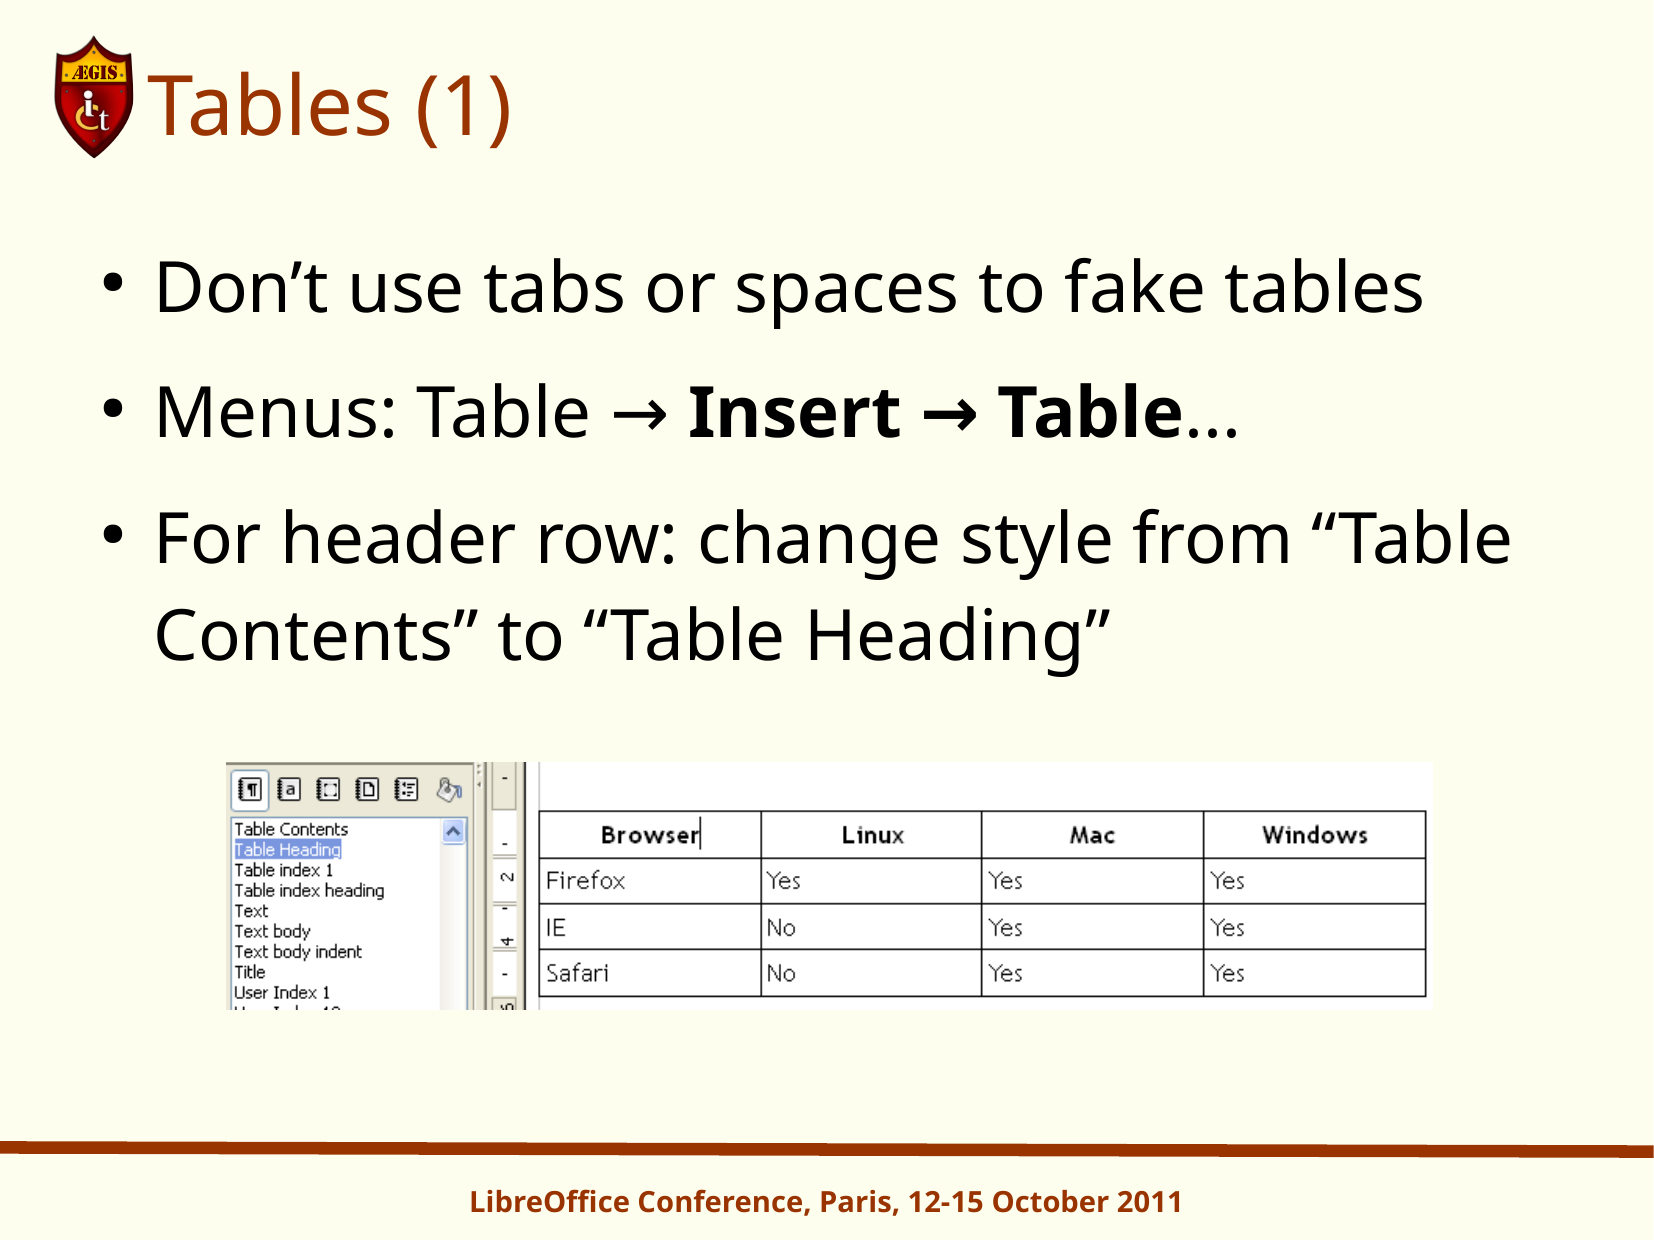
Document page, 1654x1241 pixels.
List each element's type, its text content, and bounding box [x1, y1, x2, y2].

list Don’t use tabs or spaces to fake tables Menus: Table → Insert → Table... For header row: change style from “Table Contents” to “Table Heading” [82, 236, 1595, 650]
picture [24, 24, 167, 167]
title Tables (1) [147, 29, 1625, 178]
picture [226, 762, 1433, 1010]
